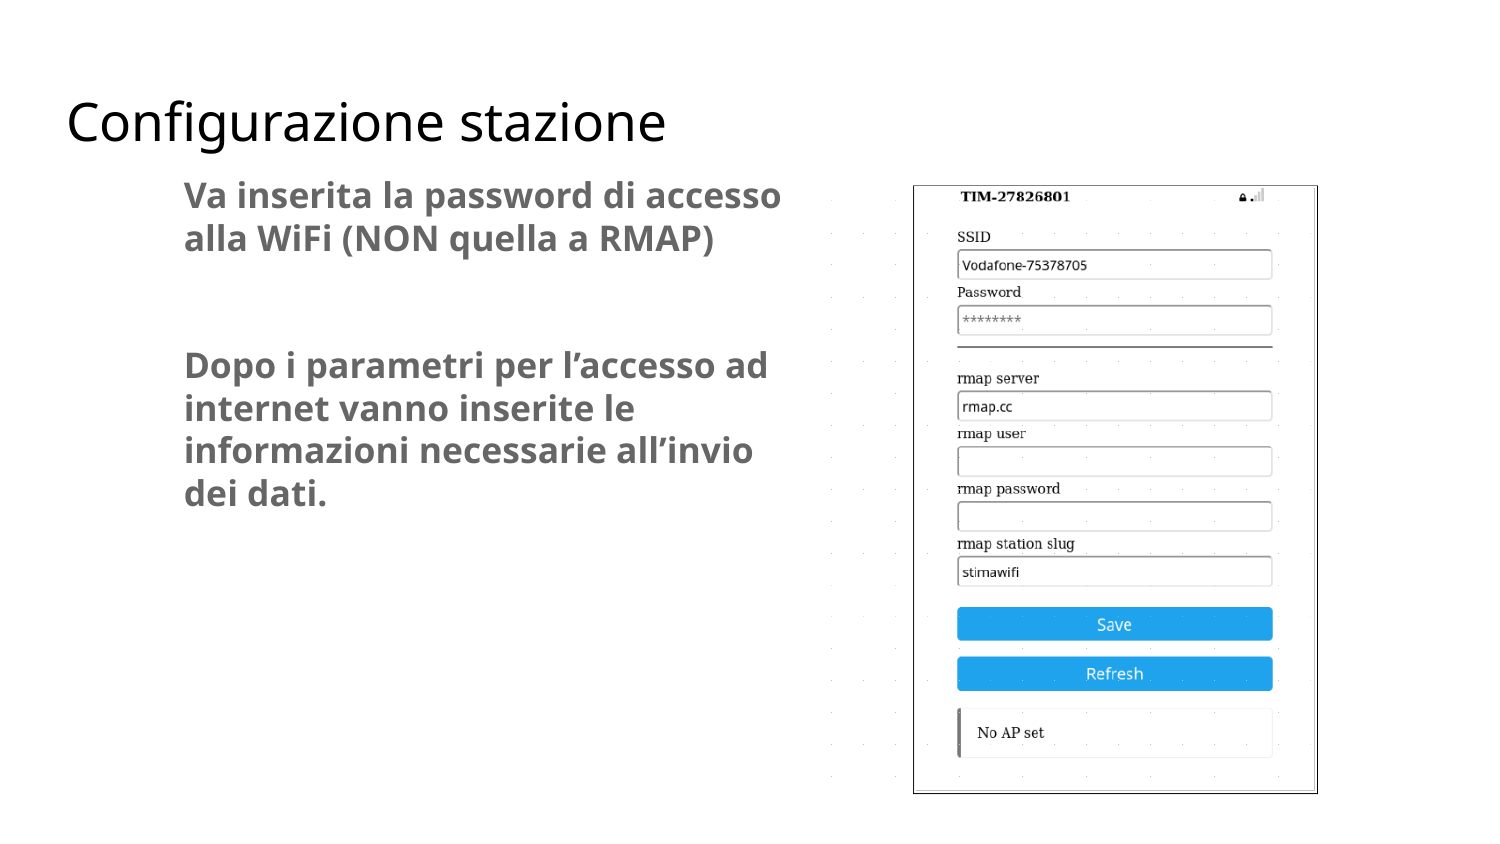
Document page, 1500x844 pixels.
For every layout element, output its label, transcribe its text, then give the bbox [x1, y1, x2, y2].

title Configurazione stazione [51, 72, 1449, 167]
text_box Va inserita la password di accesso alla WiFi (NON quella a RMAP) Dopo i parametri per l’accesso ad internet vanno inserite le informazioni necessarie all’invio dei dati. [168, 158, 817, 814]
picture [817, 172, 1326, 800]
